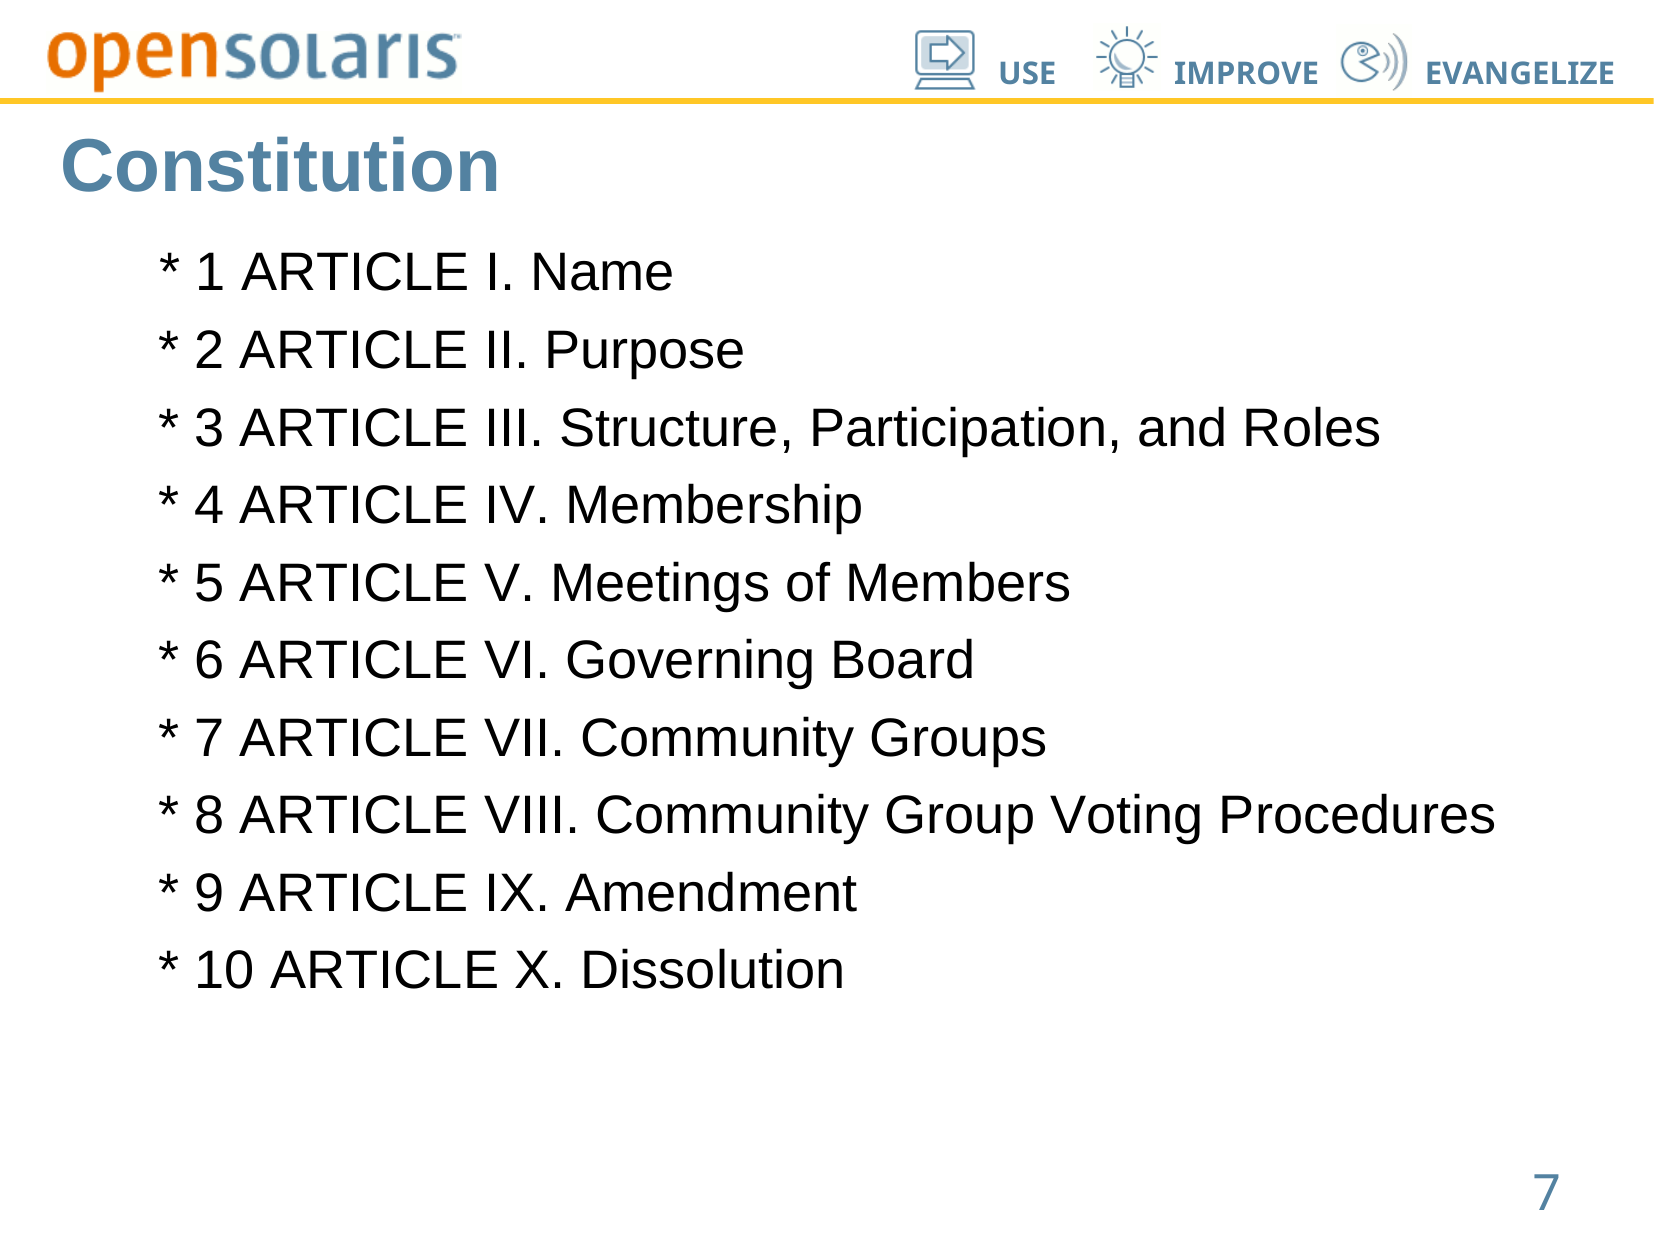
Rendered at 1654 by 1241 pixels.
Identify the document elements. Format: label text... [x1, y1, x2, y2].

picture [1093, 23, 1161, 91]
list * 1 ARTICLE I. Name * 2 ARTICLE II. Purpose * 3 ARTICLE III. Structure, Participation, and Roles * 4 ARTICLE IV. Membership * 5 ARTICLE V. Meetings of Members * 6 ARTICLE VI. Governing Board * 7 ARTICLE VII. Community Groups * 8 ARTICLE VIII. Community Group Voting Procedures * 9 ARTICLE IX. Amendment * 10 ARTICLE X. Dissolution [98, 237, 1556, 1151]
title Constitution [60, 120, 1534, 211]
picture [1336, 24, 1412, 98]
picture [907, 22, 983, 98]
picture [46, 31, 462, 94]
